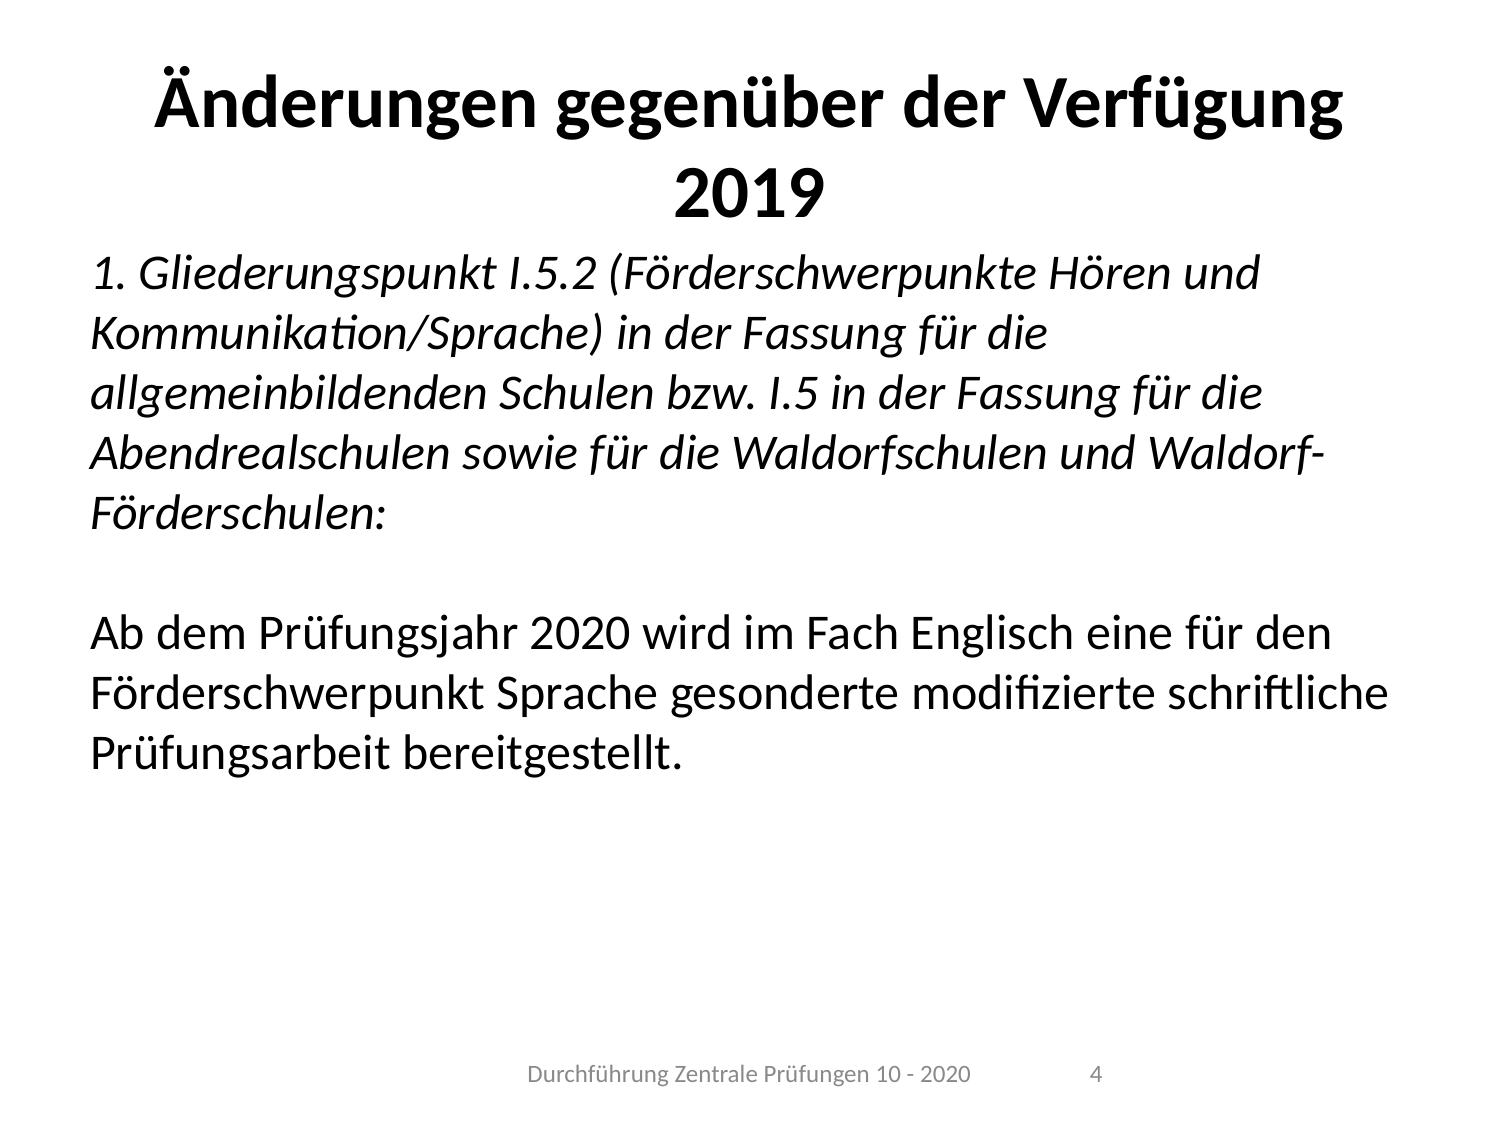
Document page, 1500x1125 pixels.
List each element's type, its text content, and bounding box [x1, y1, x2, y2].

text_box 4 [1074, 1042, 1426, 1103]
text_box Durchführung Zentrale Prüfungen 10 - 2020 [512, 1042, 988, 1103]
title Änderungen gegenüber der Verfügung 2019 [75, 45, 1426, 209]
list 1. Gliederungspunkt I.5.2 (Förderschwerpunkte Hören und Kommunikation/Sprache) in der Fassung für die allgemeinbildenden Schulen bzw. I.5 in der Fassung für die Abendrealschulen sowie für die Waldorfschulen und Waldorf-Förderschulen: Ab dem Prüfungsjahr 2020 wird im Fach Englisch eine für den Förderschwerpunkt Sprache gesonderte modifizierte schriftliche Prüfungsarbeit bereitgestellt. [75, 231, 1426, 1005]
